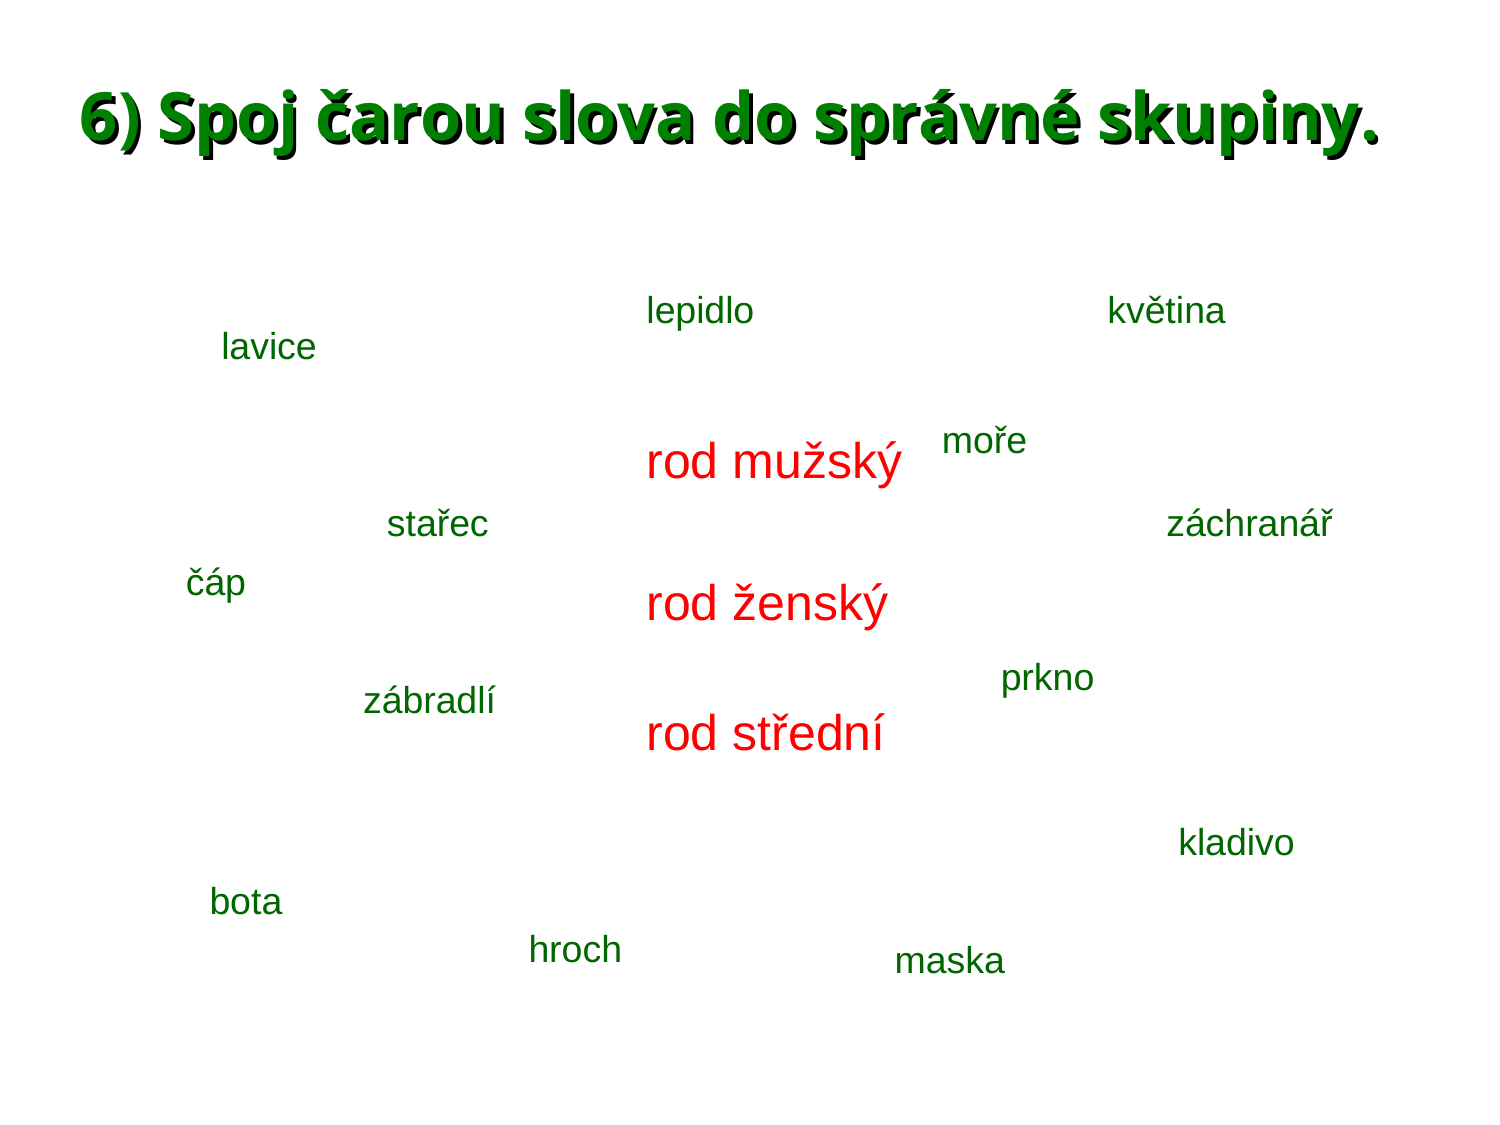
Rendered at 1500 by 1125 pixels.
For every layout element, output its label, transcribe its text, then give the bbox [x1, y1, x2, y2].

text_box záchranář [1151, 491, 1365, 553]
text_box kladivo [1163, 810, 1436, 872]
text_box rod střední [631, 692, 940, 768]
text_box lepidlo [631, 278, 857, 340]
text_box rod mužský [631, 420, 1046, 497]
text_box hroch [513, 916, 786, 978]
text_box květina [1092, 278, 1306, 340]
text_box zábradlí [348, 668, 573, 730]
text_box maska [879, 928, 1093, 990]
text_box moře [927, 408, 1152, 470]
text_box lavice [206, 314, 420, 375]
text_box stařec [372, 491, 562, 553]
text_box bota [194, 869, 467, 930]
text_box prkno [986, 645, 1223, 706]
title 6) Spoj čarou slova do správné skupiny. [64, 31, 1441, 197]
text_box rod ženský [631, 562, 940, 638]
text_box čáp [171, 550, 262, 612]
